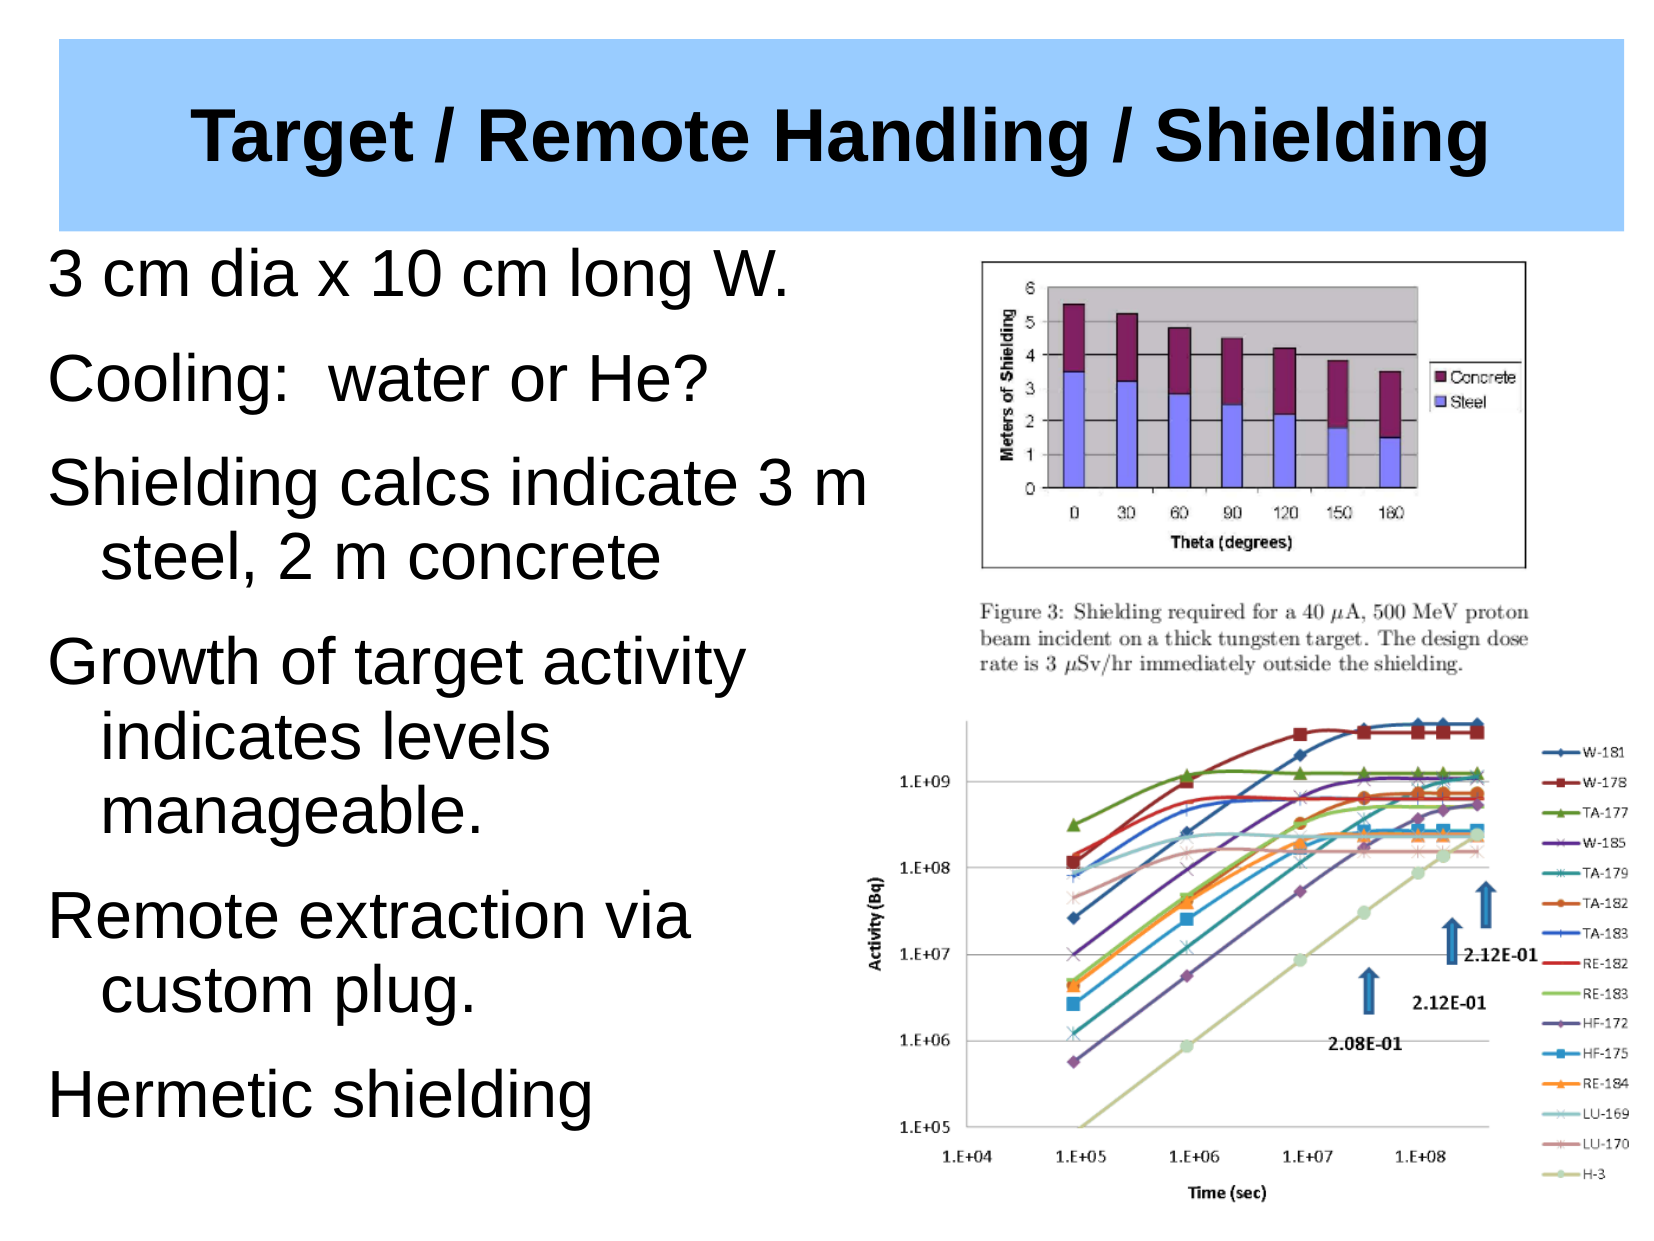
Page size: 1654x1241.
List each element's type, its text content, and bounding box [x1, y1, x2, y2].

list 3 cm dia x 10 cm long W. Cooling: water or He? Shielding calcs indicate 3 m steel, 2 m concrete Growth of target activity indicates levels manageable. Remote extraction via custom plug. Hermetic shielding [29, 236, 916, 1215]
picture [916, 708, 1643, 1210]
title Target / Remote Handling / Shielding [59, 39, 1625, 232]
picture [974, 260, 1536, 680]
